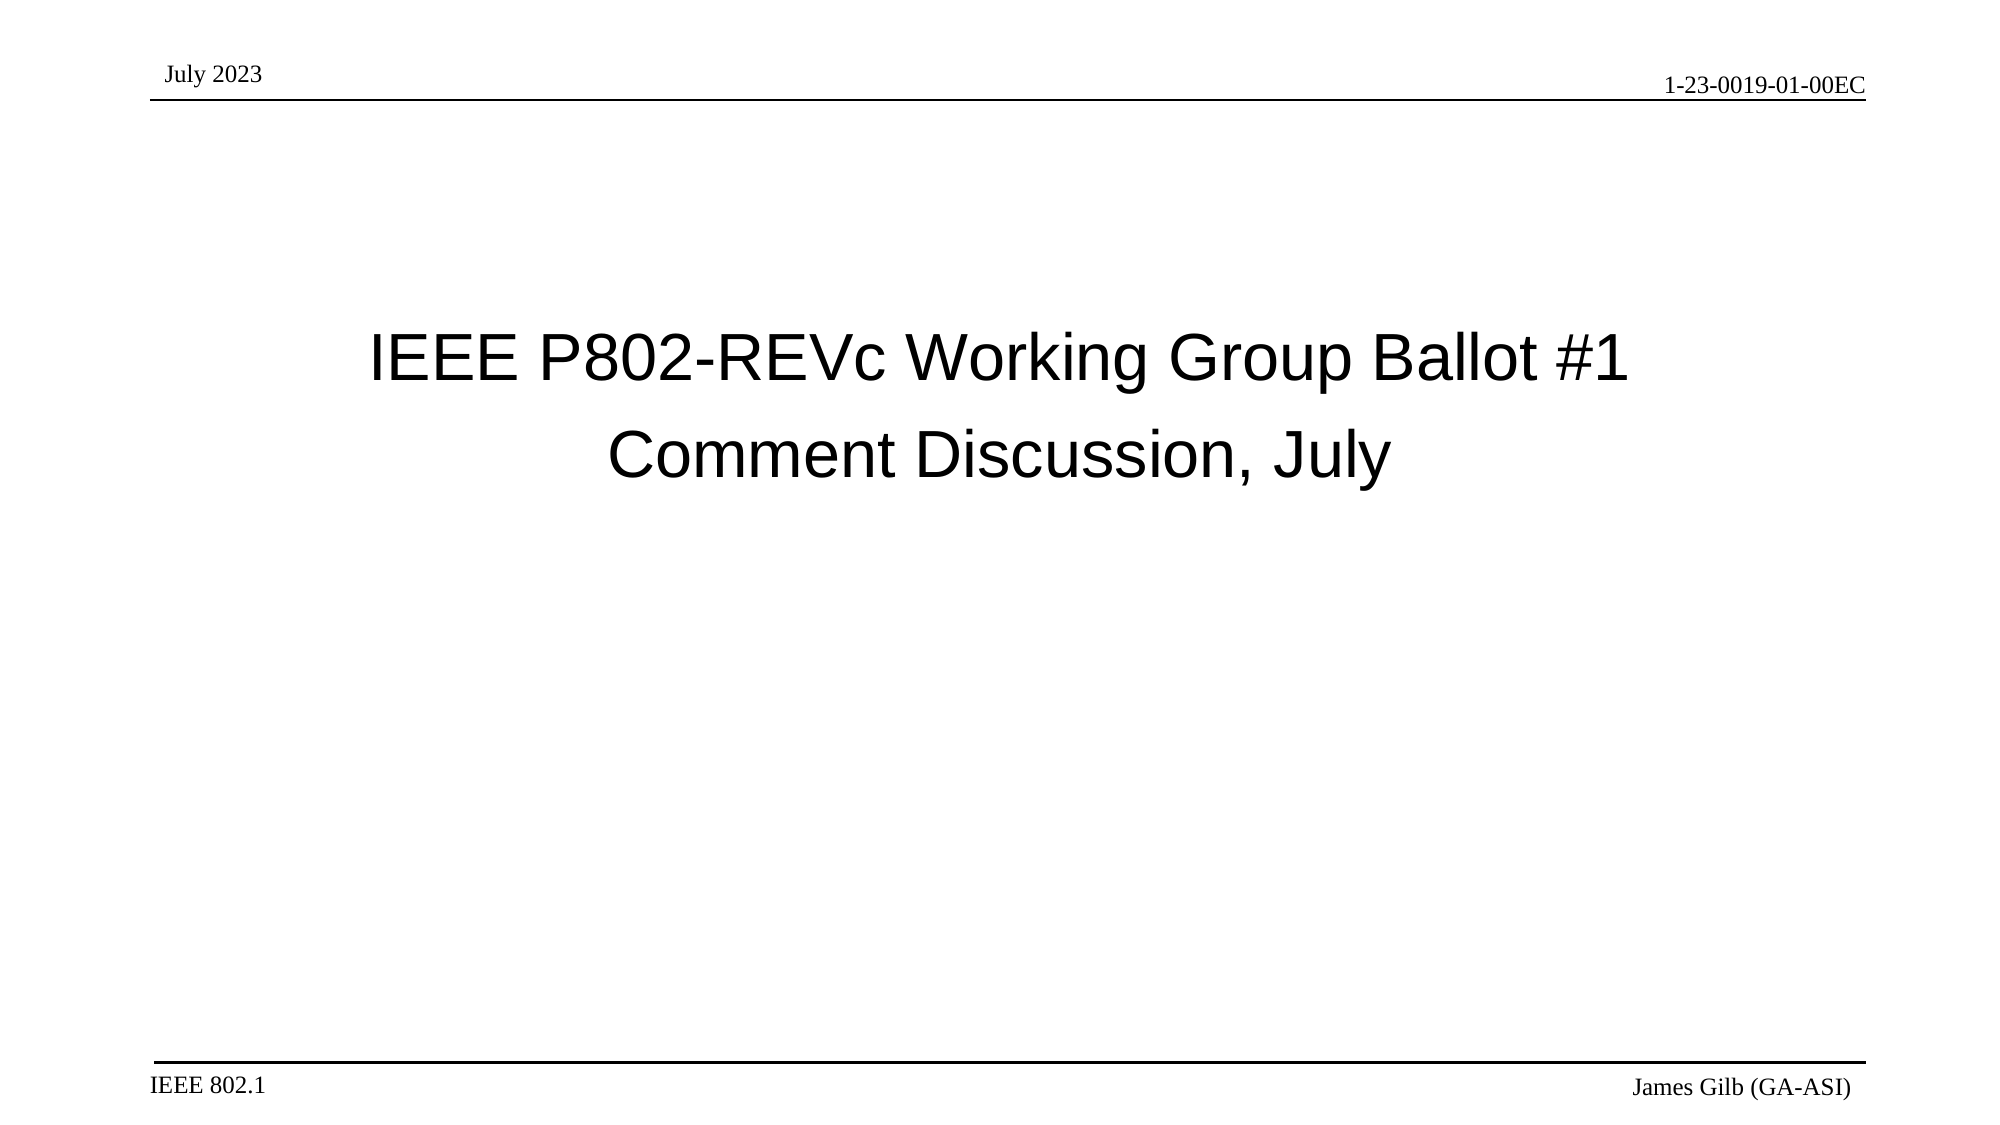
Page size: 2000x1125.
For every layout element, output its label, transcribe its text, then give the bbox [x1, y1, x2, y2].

subtitle IEEE P802-REVc Working Group Ballot #1 Comment Discussion, July [125, 112, 1876, 693]
